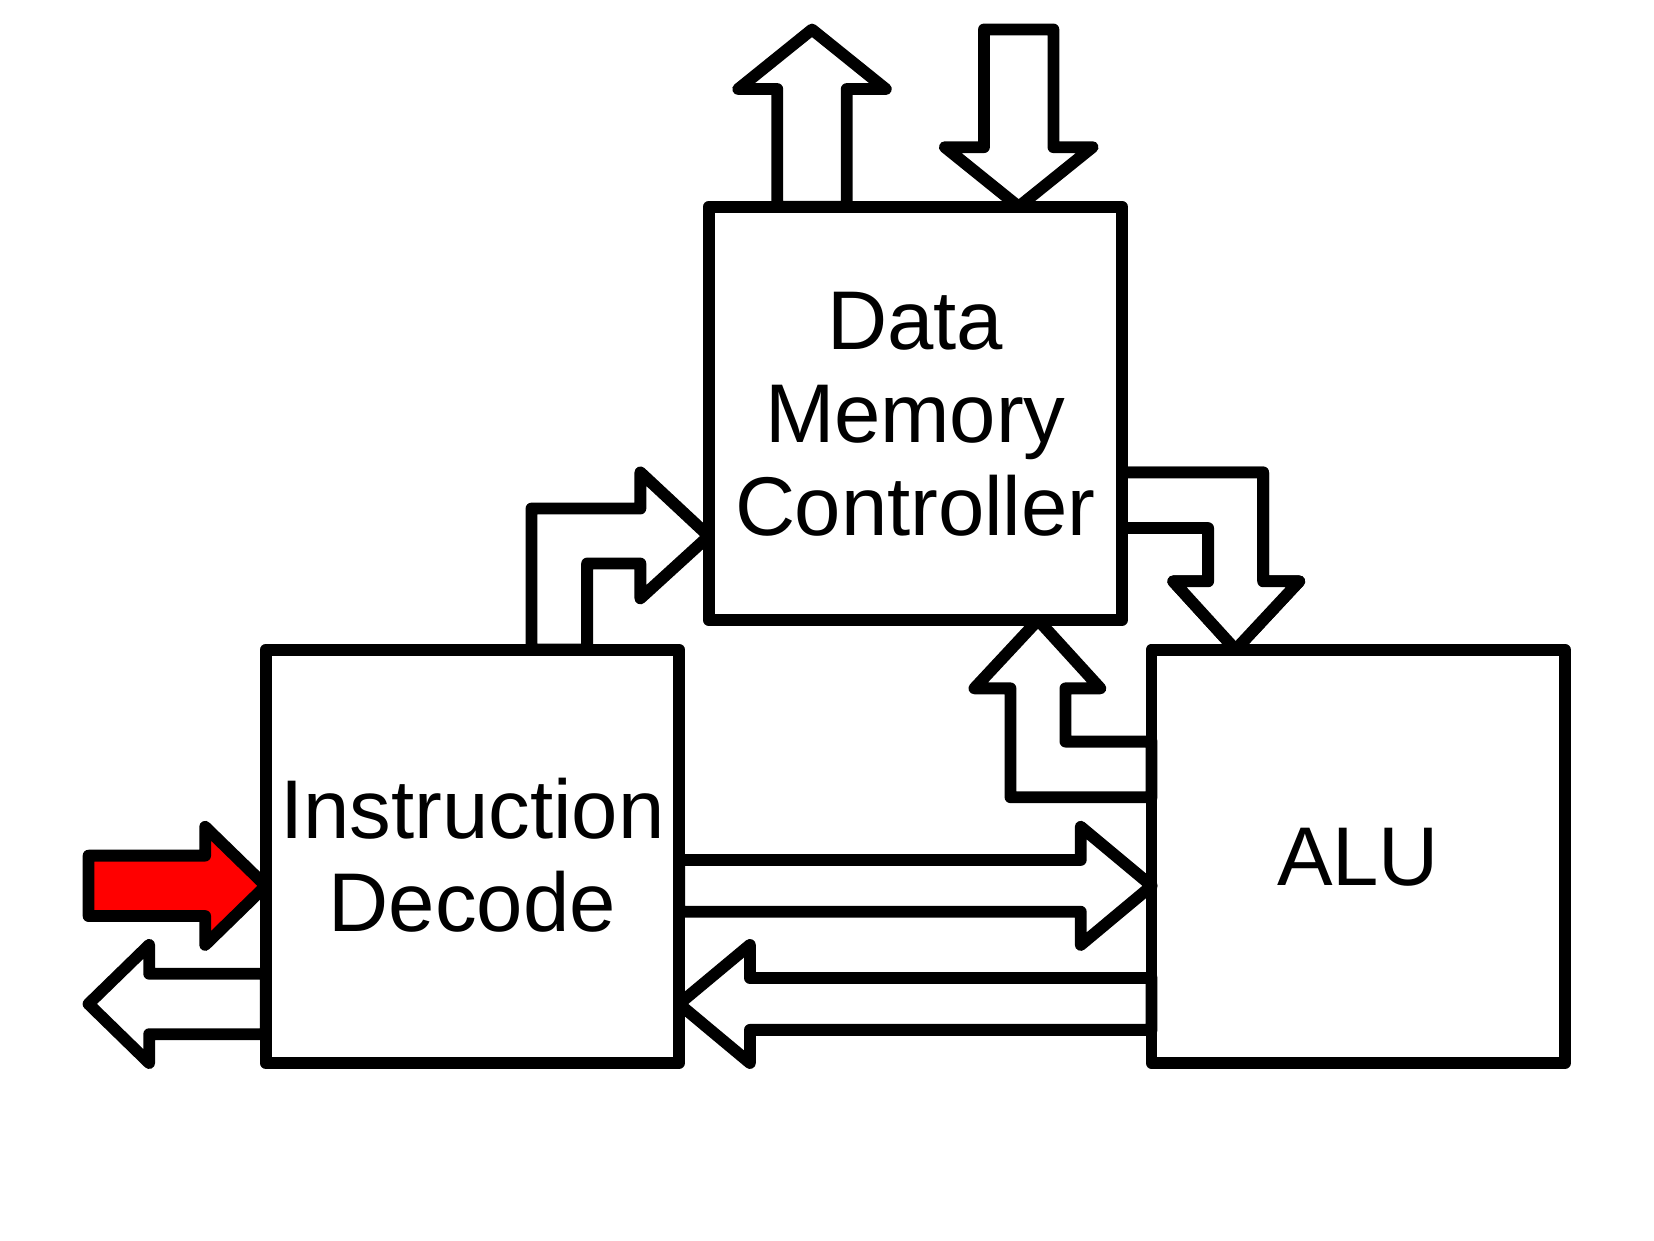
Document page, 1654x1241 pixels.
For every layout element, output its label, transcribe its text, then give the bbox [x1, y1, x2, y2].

text_box [738, 29, 886, 207]
text_box Data Memory Controller [708, 206, 1123, 621]
text_box [944, 29, 1093, 207]
text_box [974, 620, 1152, 798]
text_box [88, 826, 266, 945]
text_box Instruction Decode [265, 649, 680, 1063]
text_box [88, 944, 266, 1064]
text_box [679, 944, 1152, 1064]
text_box [679, 826, 1152, 945]
text_box [531, 472, 709, 650]
text_box ALU [1151, 649, 1565, 1063]
text_box [1122, 472, 1300, 650]
